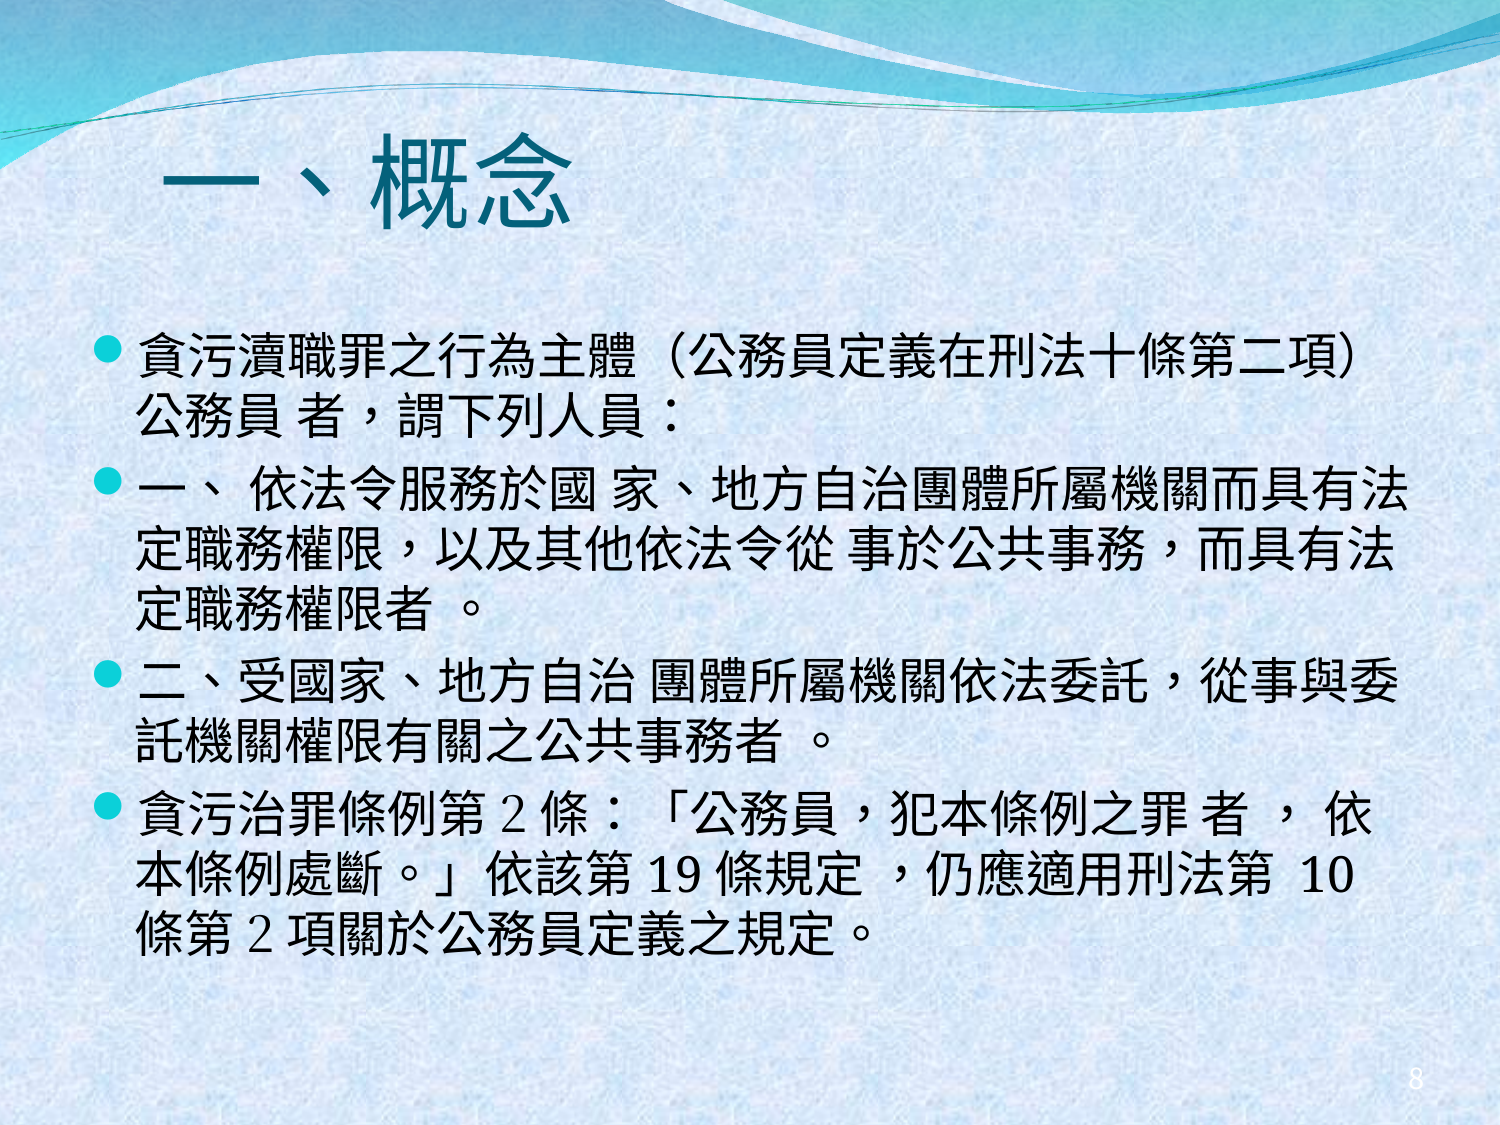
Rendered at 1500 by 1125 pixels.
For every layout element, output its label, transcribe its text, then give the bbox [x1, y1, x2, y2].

title 一、概念 [159, 54, 1435, 243]
picture [0, 0, 1500, 1125]
text_box <編號> [1299, 1042, 1426, 1103]
list 貪污瀆職罪之行為主體（公務員定義在刑法十條第二項） 公務員 者，謂下列人員： 一、 依法令服務於國 家、地方自治團體所屬機關而具有法定職務權限，以及其他依法令從 事於公共事務，而具有法定職務權限者 。 二、受國家、地方自治 團體所屬機關依法委託，從事與委託機關權限有關之公共事務者 。 貪污治罪條例第2條：「公務員，犯本條例之罪 者 ， 依本條例處斷。」依該第19條規定 ，仍應適用刑法第 10 條第2項關於公務員定義之規定。 [75, 317, 1426, 1038]
